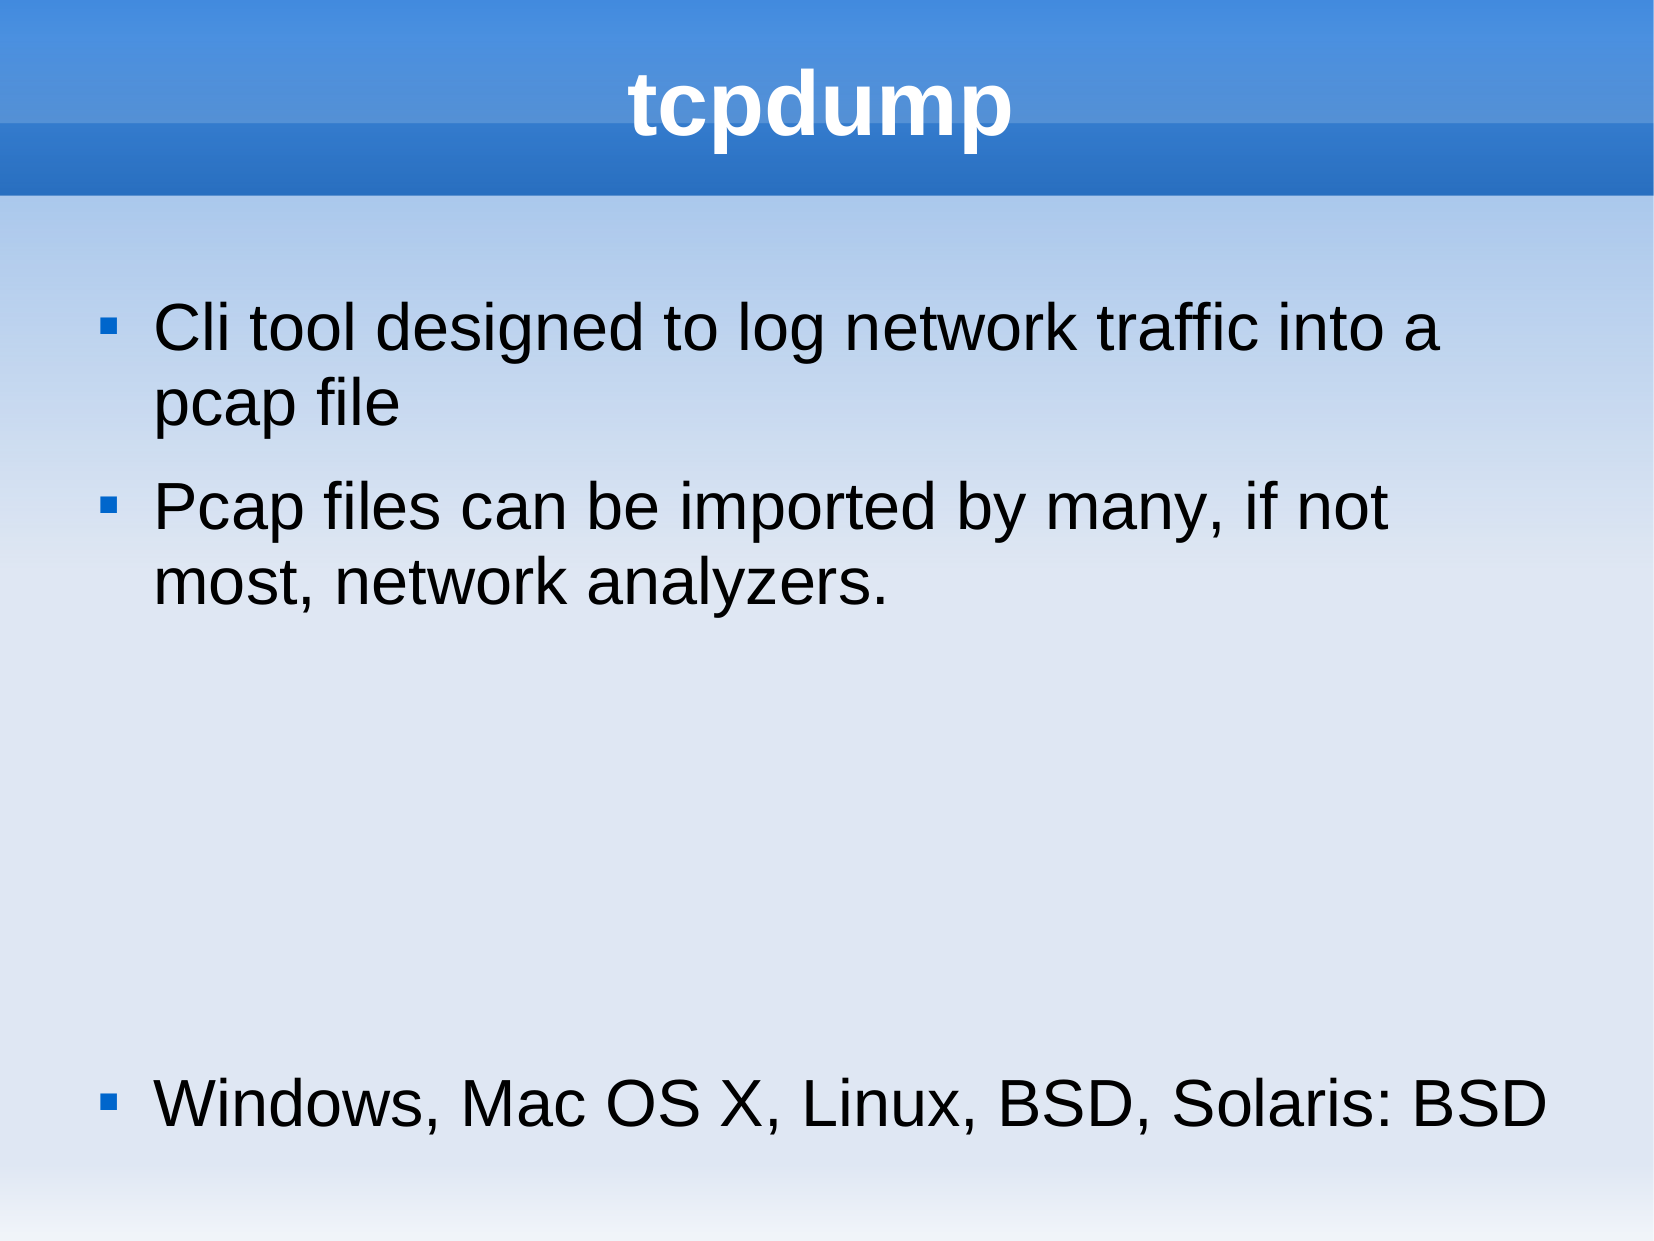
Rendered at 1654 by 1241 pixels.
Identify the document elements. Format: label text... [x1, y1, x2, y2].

list Cli tool designed to log network traffic into a pcap file Pcap files can be imported by many, if not most, network analyzers. Windows, Mac OS X, Linux, BSD, Solaris: BSD [82, 290, 1571, 1141]
title tcpdump [76, 7, 1565, 200]
picture [0, 0, 1654, 1241]
